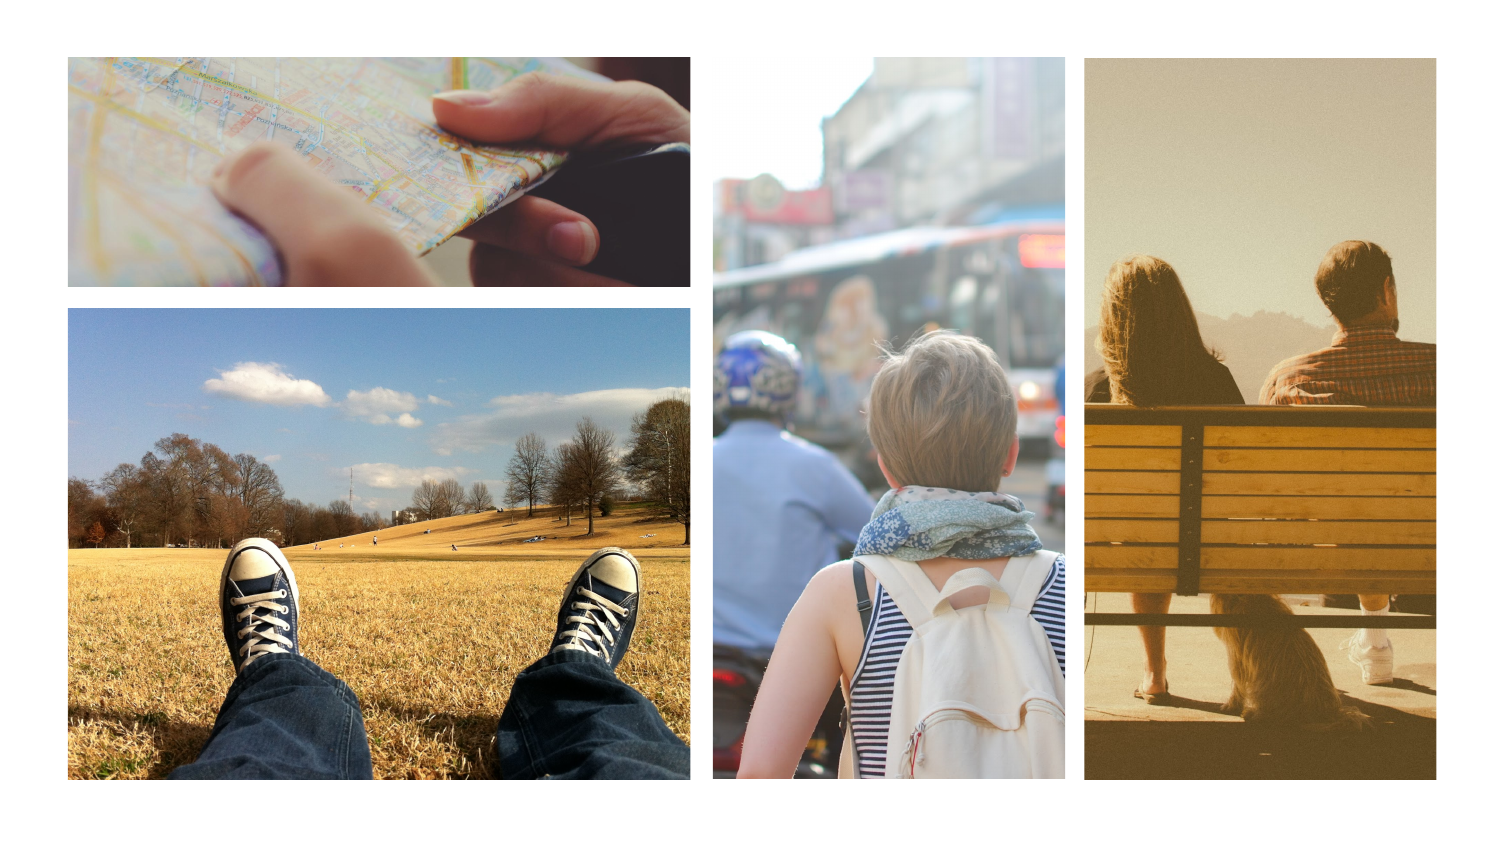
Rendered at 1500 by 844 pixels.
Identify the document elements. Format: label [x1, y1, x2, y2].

picture [67, 308, 691, 780]
picture [67, 57, 691, 287]
picture [1084, 58, 1437, 780]
picture [712, 57, 1066, 779]
